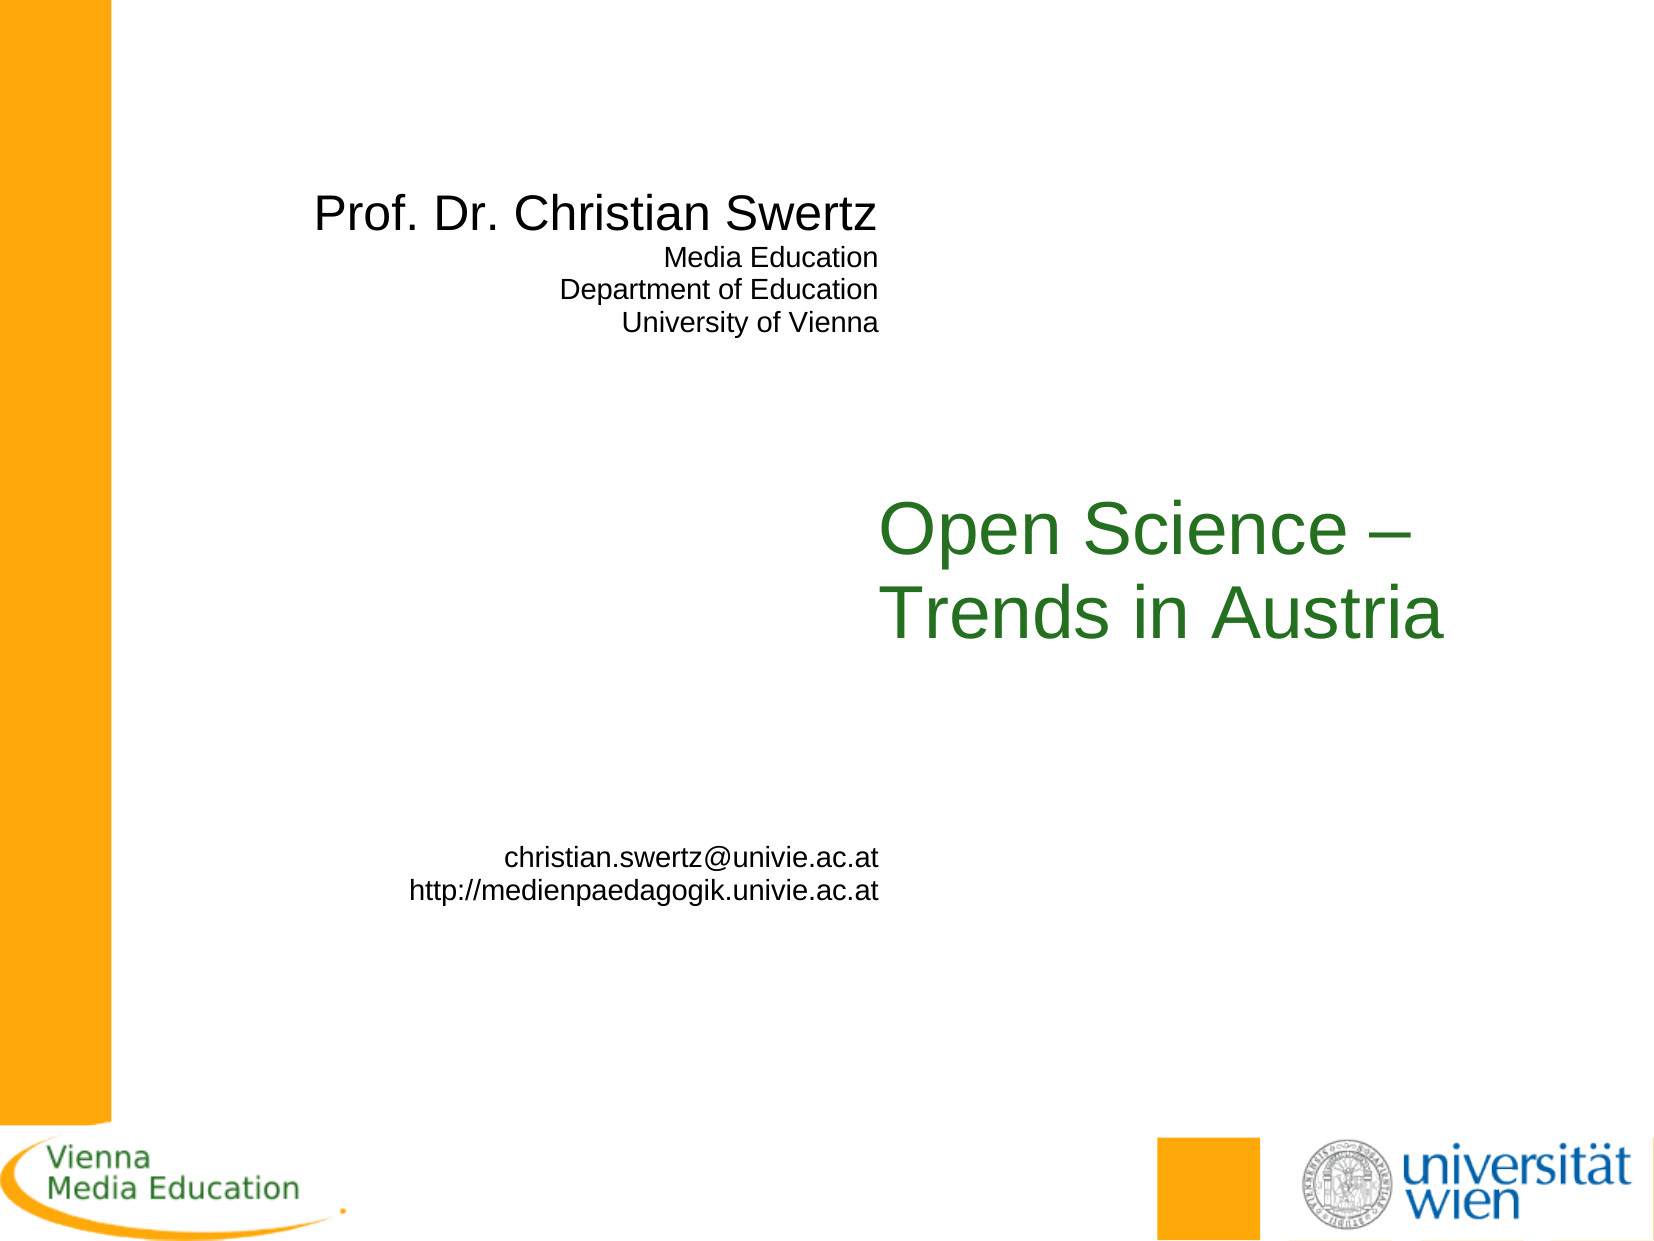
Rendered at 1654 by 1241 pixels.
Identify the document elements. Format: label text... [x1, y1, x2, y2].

picture [1299, 1135, 1636, 1234]
text_box christian.swertz@univie.ac.at http://medienpaedagogik.univie.ac.at [320, 841, 879, 976]
picture [0, 1114, 398, 1241]
text_box Prof. Dr. Christian Swertz Media Education Department of Education University of Vienna [173, 184, 879, 356]
text_box [1277, 1081, 1654, 1241]
text_box Open Science – Trends in Austria [878, 486, 1612, 673]
